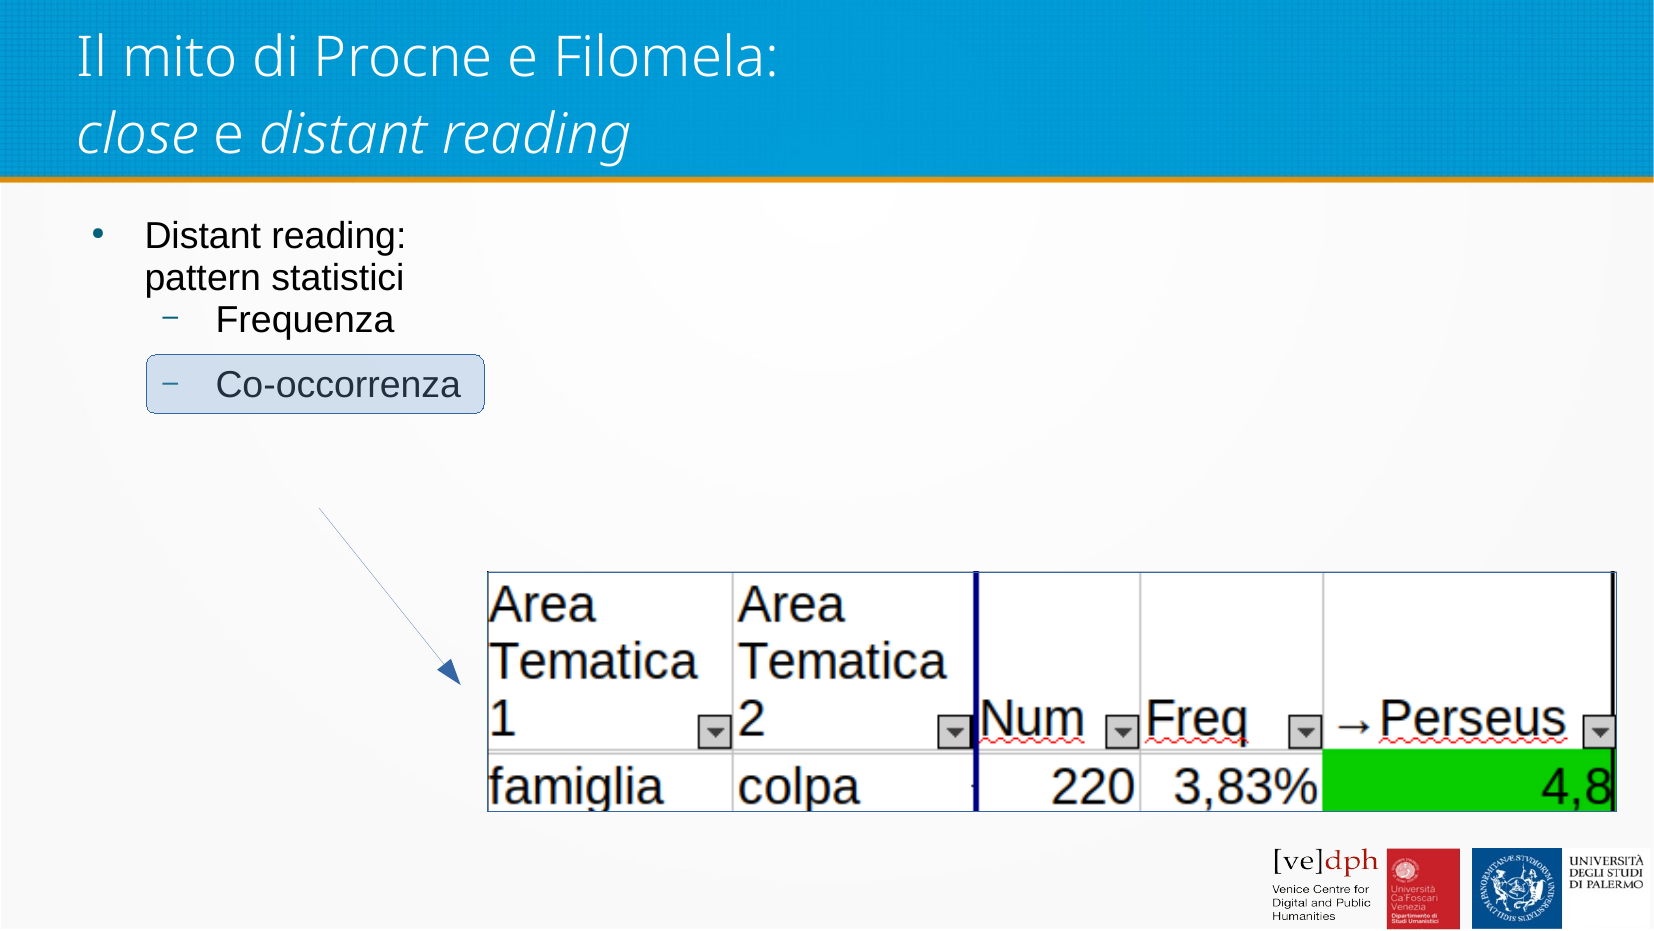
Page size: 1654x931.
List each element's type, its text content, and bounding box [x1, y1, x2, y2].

picture [0, 175, 1654, 931]
text_box Distant reading: pattern statistici Frequenza Co-occorrenza [59, 206, 839, 827]
text_box [146, 354, 485, 414]
title Il mito di Procne e Filomela: close e distant reading [76, 14, 1565, 171]
